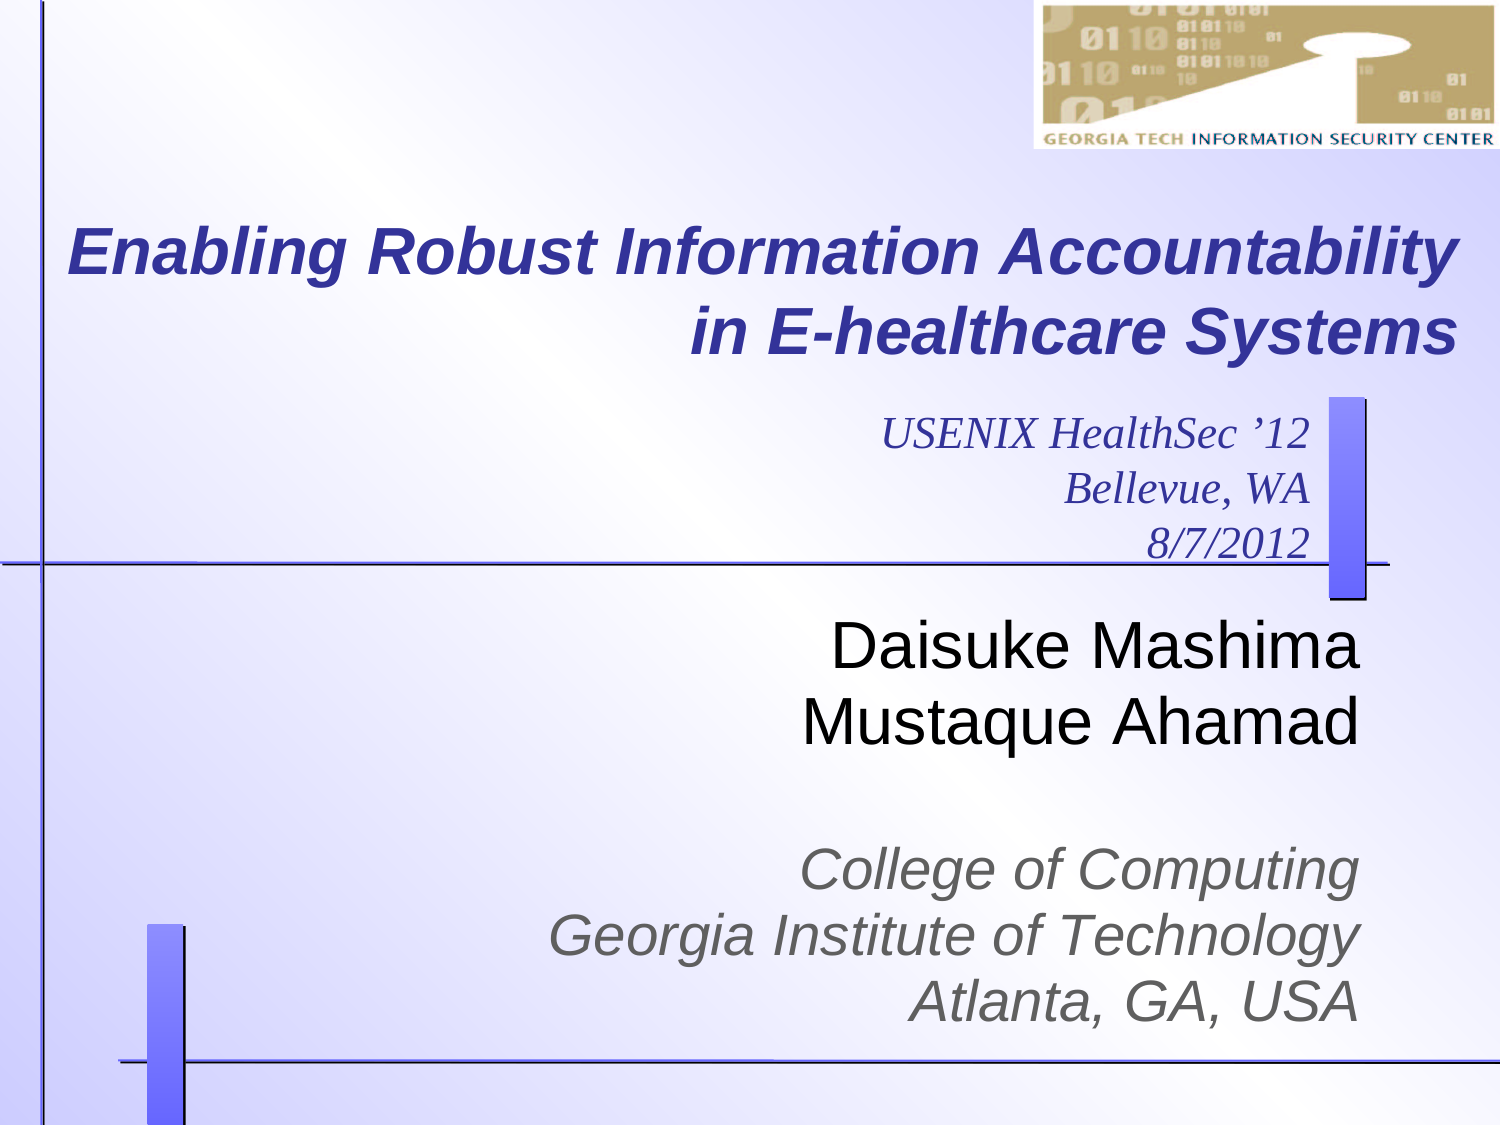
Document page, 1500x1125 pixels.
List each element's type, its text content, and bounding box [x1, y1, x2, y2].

text_box Daisuke Mashima Mustaque Ahamad College of Computing Georgia Institute of Technology Atlanta, GA, USA [100, 609, 1376, 1059]
picture [1033, 16, 1500, 112]
text_box Enabling Robust Information Accountability in E-healthcare Systems [13, 99, 1476, 476]
text_box USENIX HealthSec ’12 Bellevue, WA 8/7/2012 [865, 395, 1326, 576]
